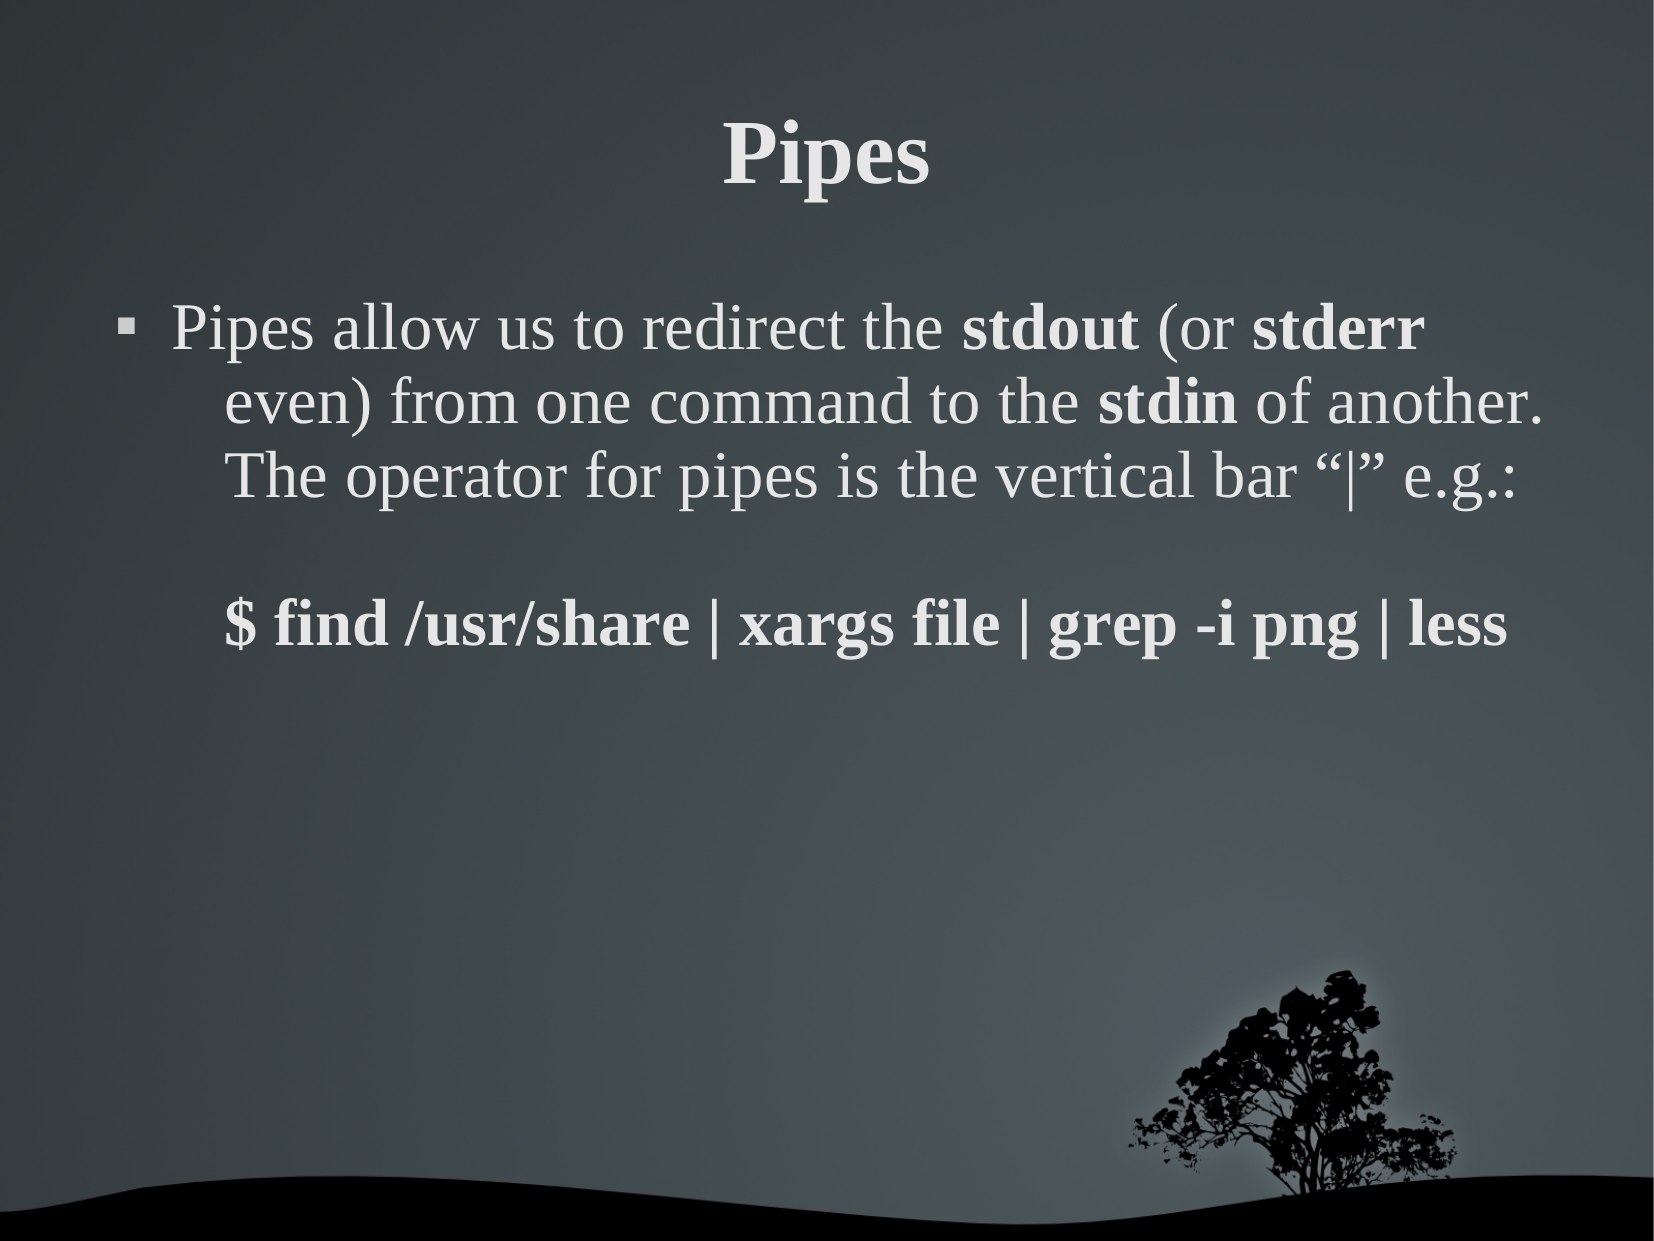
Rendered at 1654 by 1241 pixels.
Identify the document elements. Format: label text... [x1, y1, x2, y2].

picture [0, 0, 1654, 1241]
title Pipes [82, 49, 1571, 257]
list Pipes allow us to redirect the stdout (or stderr even) from one command to the stdin of another. The operator for pipes is the vertical bar “|” e.g.: $ find /usr/share | xargs file | grep -i png | less [82, 290, 1571, 1109]
